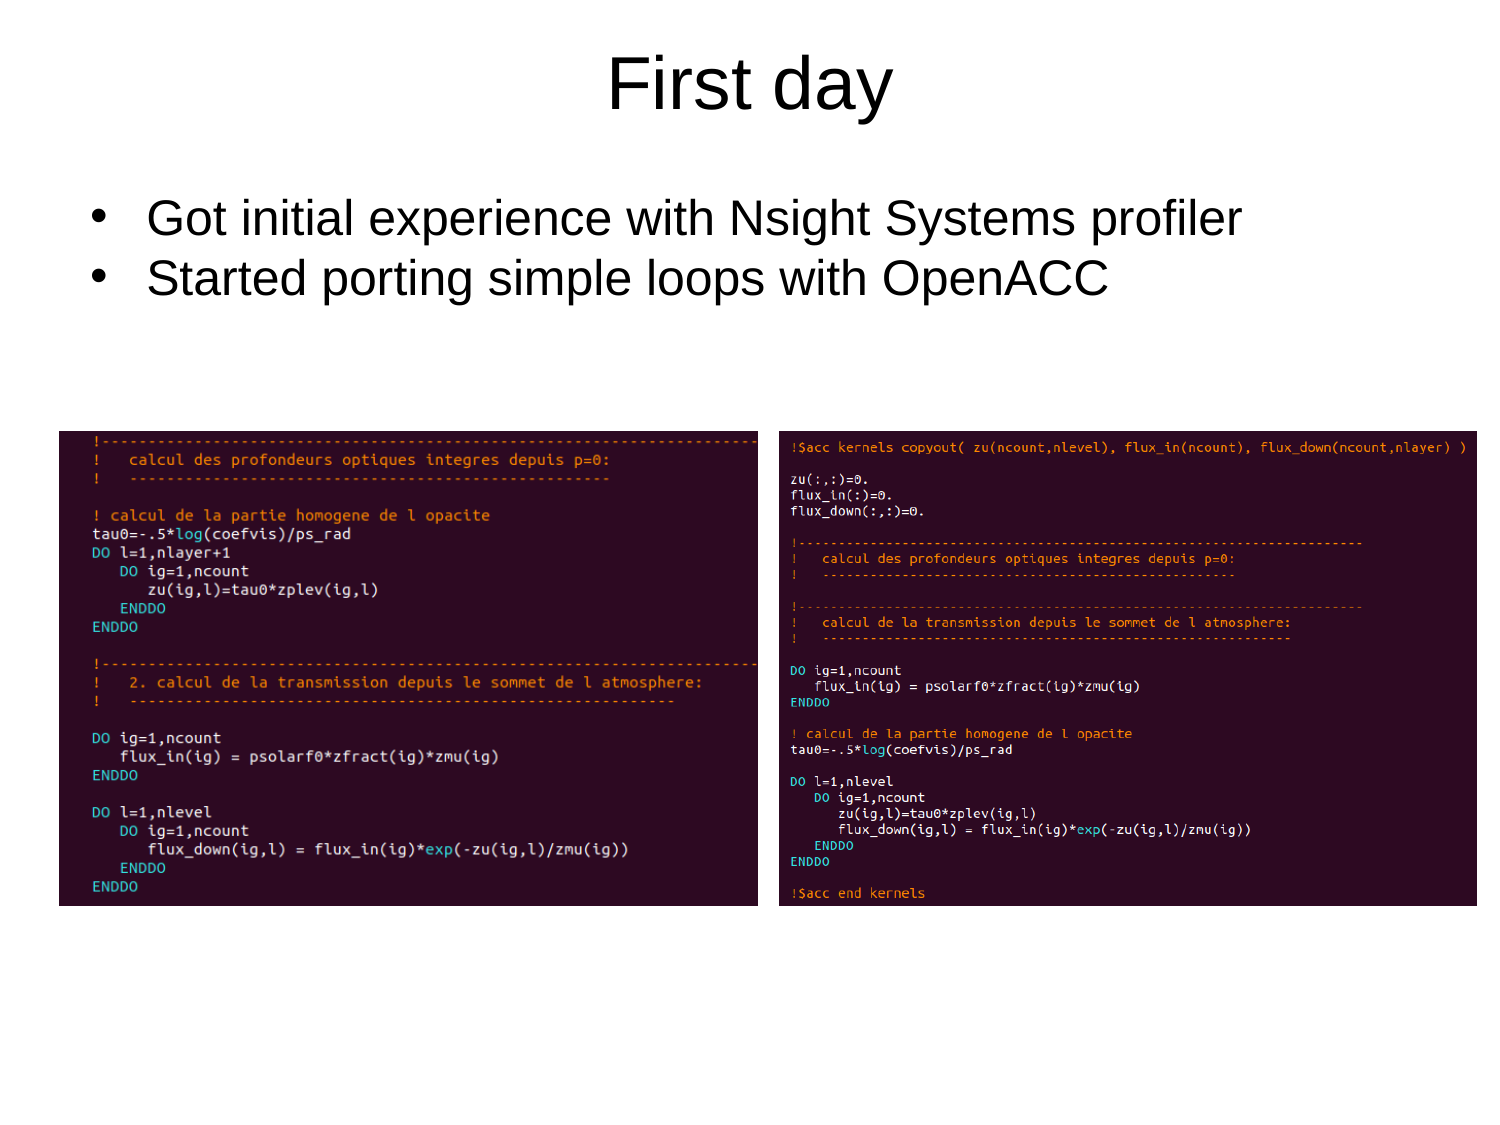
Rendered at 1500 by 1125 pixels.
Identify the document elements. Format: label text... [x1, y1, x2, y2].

title First day [75, 11, 1425, 148]
picture [779, 431, 1477, 906]
list Got initial experience with Nsight Systems profiler Started porting simple loops with OpenACC [75, 118, 1388, 861]
picture [59, 431, 758, 906]
